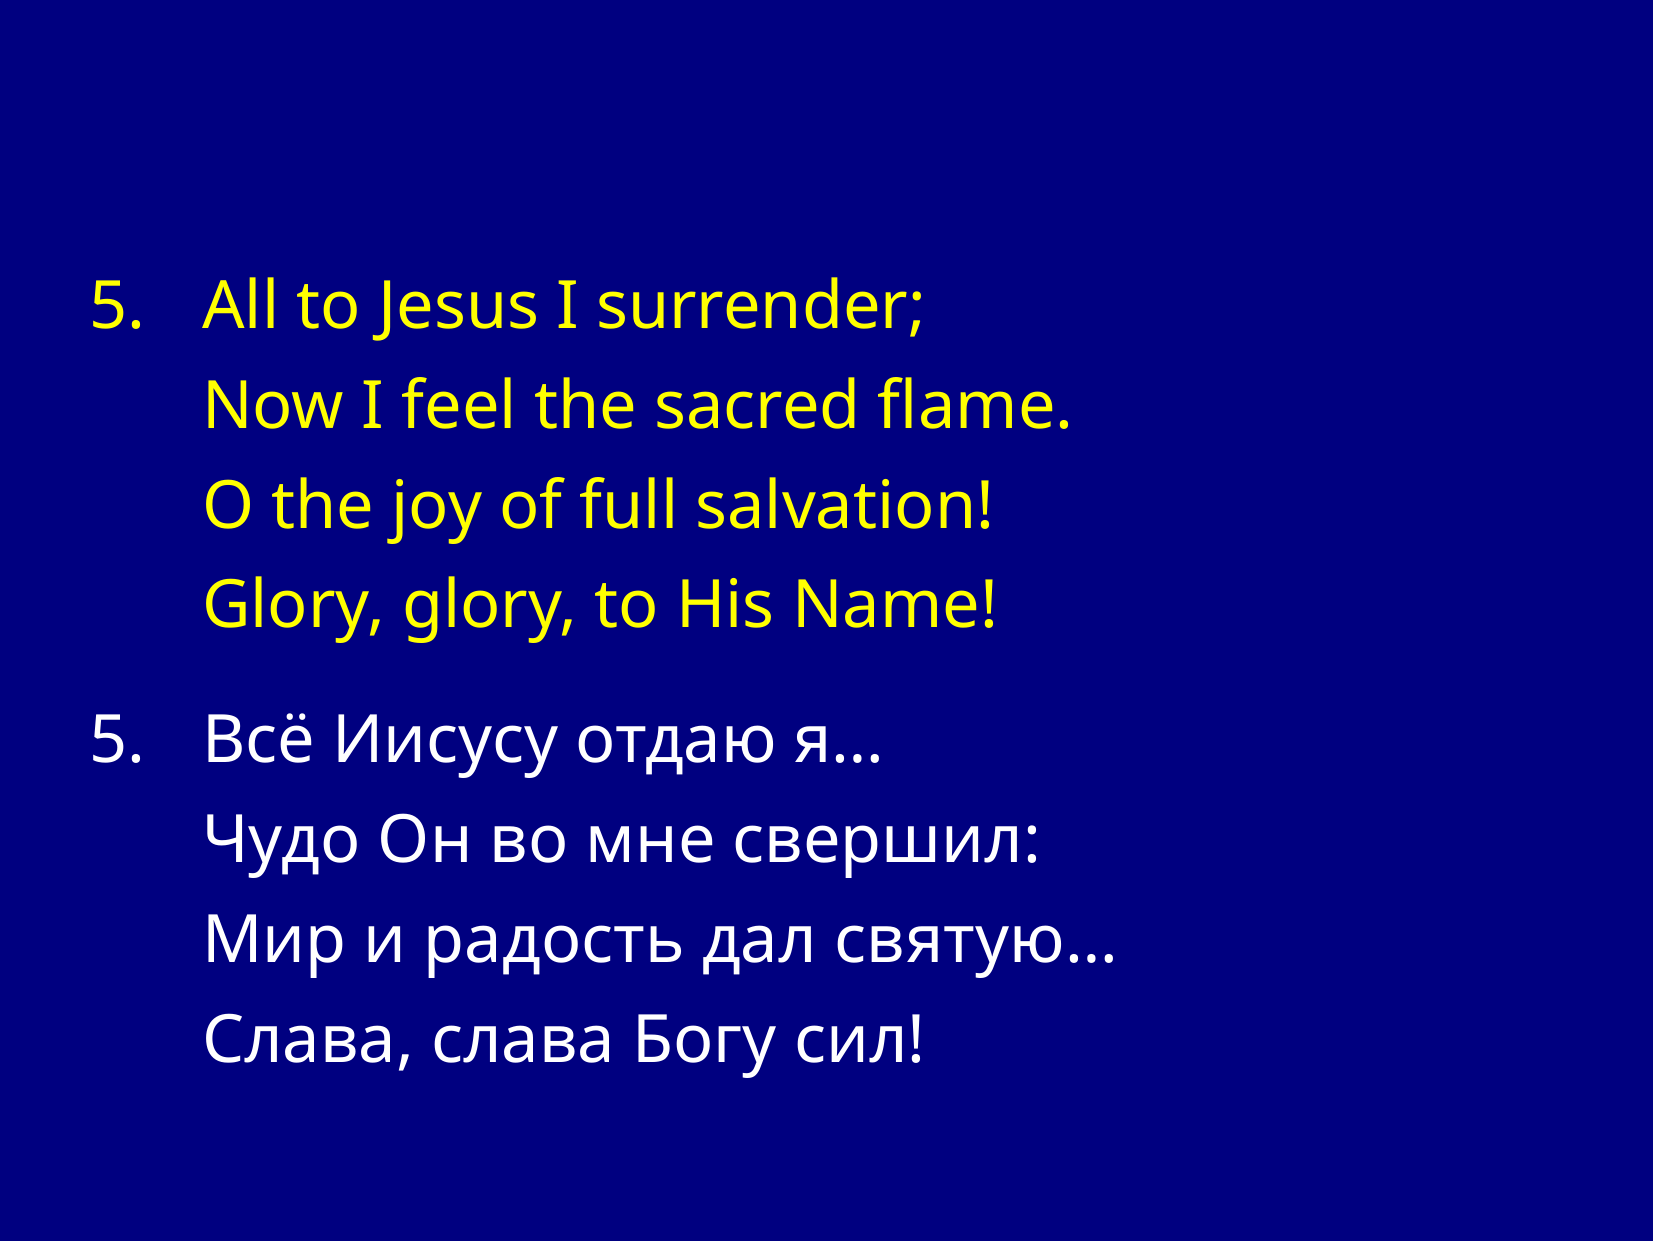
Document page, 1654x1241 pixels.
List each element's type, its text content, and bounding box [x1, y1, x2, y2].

text_box 5. Всё Иисусу отдаю я… Чудо Он во мне свершил: Мир и радость дал святую… Слава, слава Богу сил! [75, 675, 1576, 1163]
text_box 5. All to Jesus I surrender; Now I feel the sacred flame. O the joy of full salvation! Glory, glory, to His Name! [75, 150, 1576, 638]
